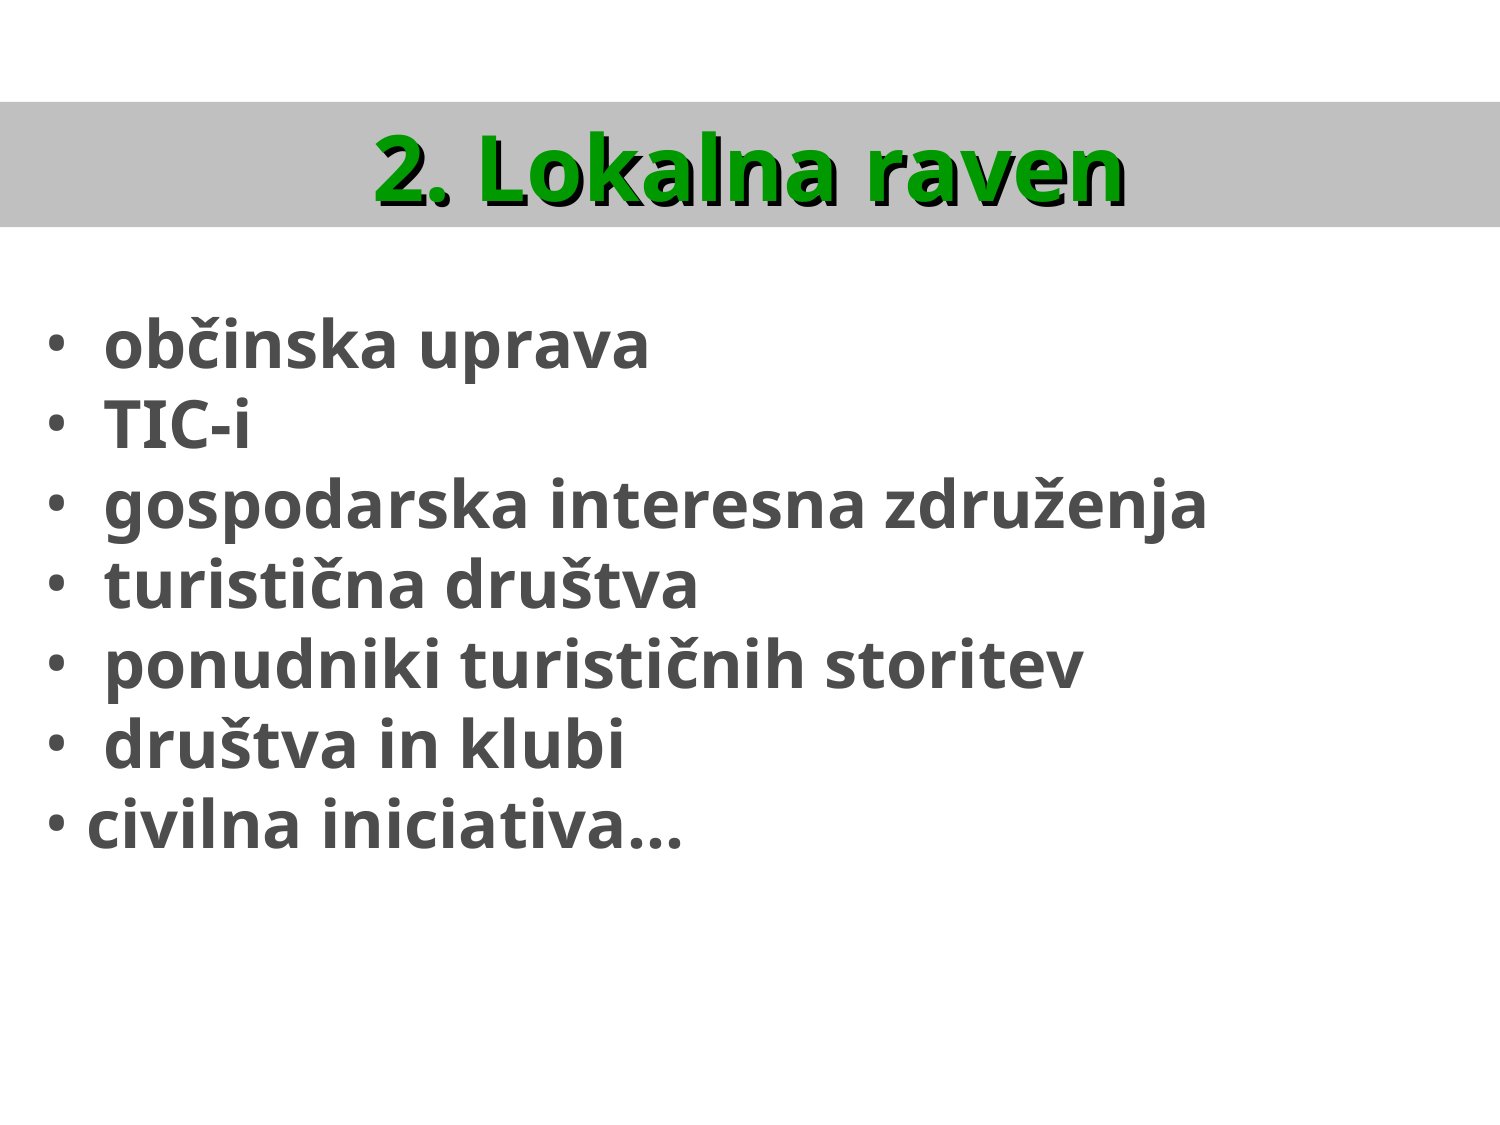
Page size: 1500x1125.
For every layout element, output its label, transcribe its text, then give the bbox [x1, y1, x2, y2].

text_box 2. Lokalna raven [0, 101, 1500, 228]
text_box občinska uprava TIC-i gospodarska interesna združenja turistična društva ponudniki turističnih storitev društva in klubi civilna iniciativa… [29, 294, 1483, 870]
